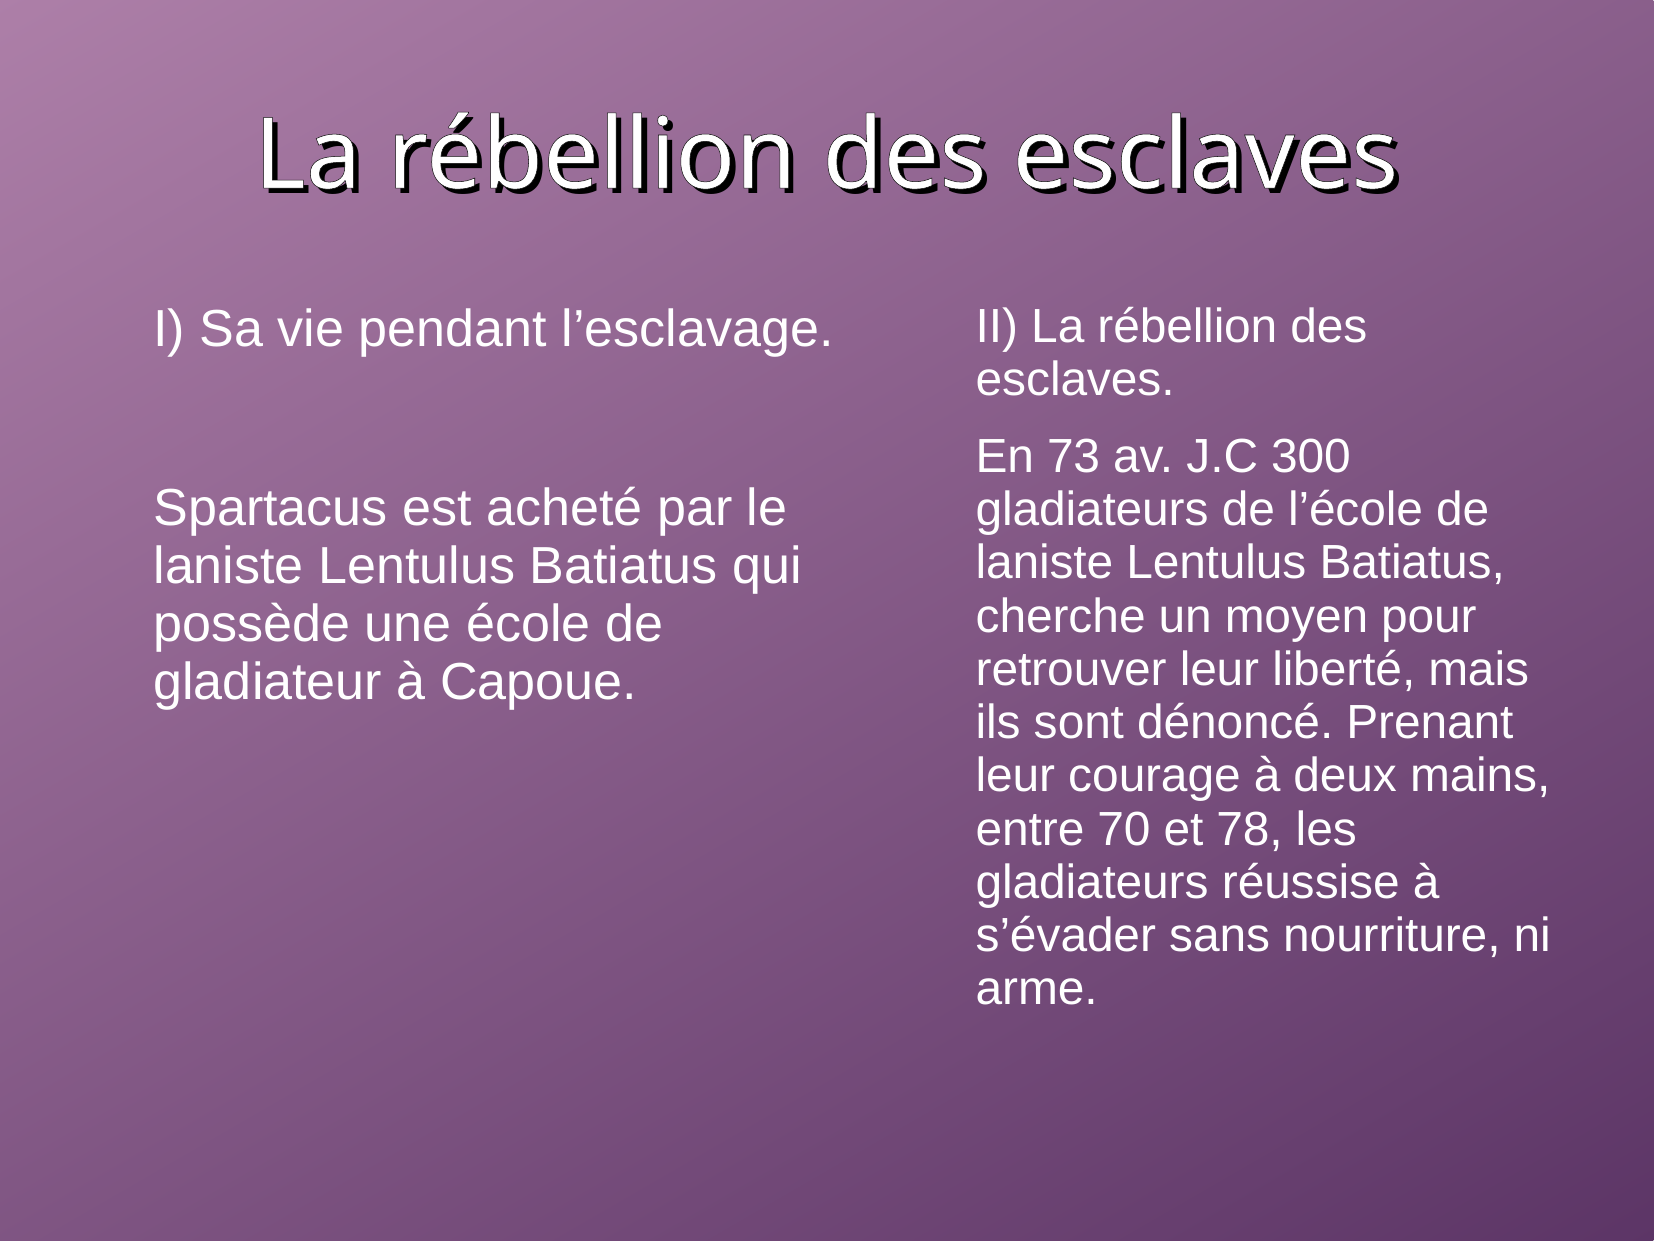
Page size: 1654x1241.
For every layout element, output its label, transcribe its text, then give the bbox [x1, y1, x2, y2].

list II) La rébellion des esclaves. En 73 av. J.C 300 gladiateurs de l’école de laniste Lentulus Batiatus, cherche un moyen pour retrouver leur liberté, mais ils sont dénoncé. Prenant leur courage à deux mains, entre 70 et 78, les gladiateurs réussise à s’évader sans nourriture, ni arme. [845, 299, 1572, 1019]
list I) Sa vie pendant l’esclavage. Spartacus est acheté par le laniste Lentulus Batiatus qui possède une école de gladiateur à Capoue. [82, 299, 845, 756]
title La rébellion des esclaves [82, 47, 1571, 252]
